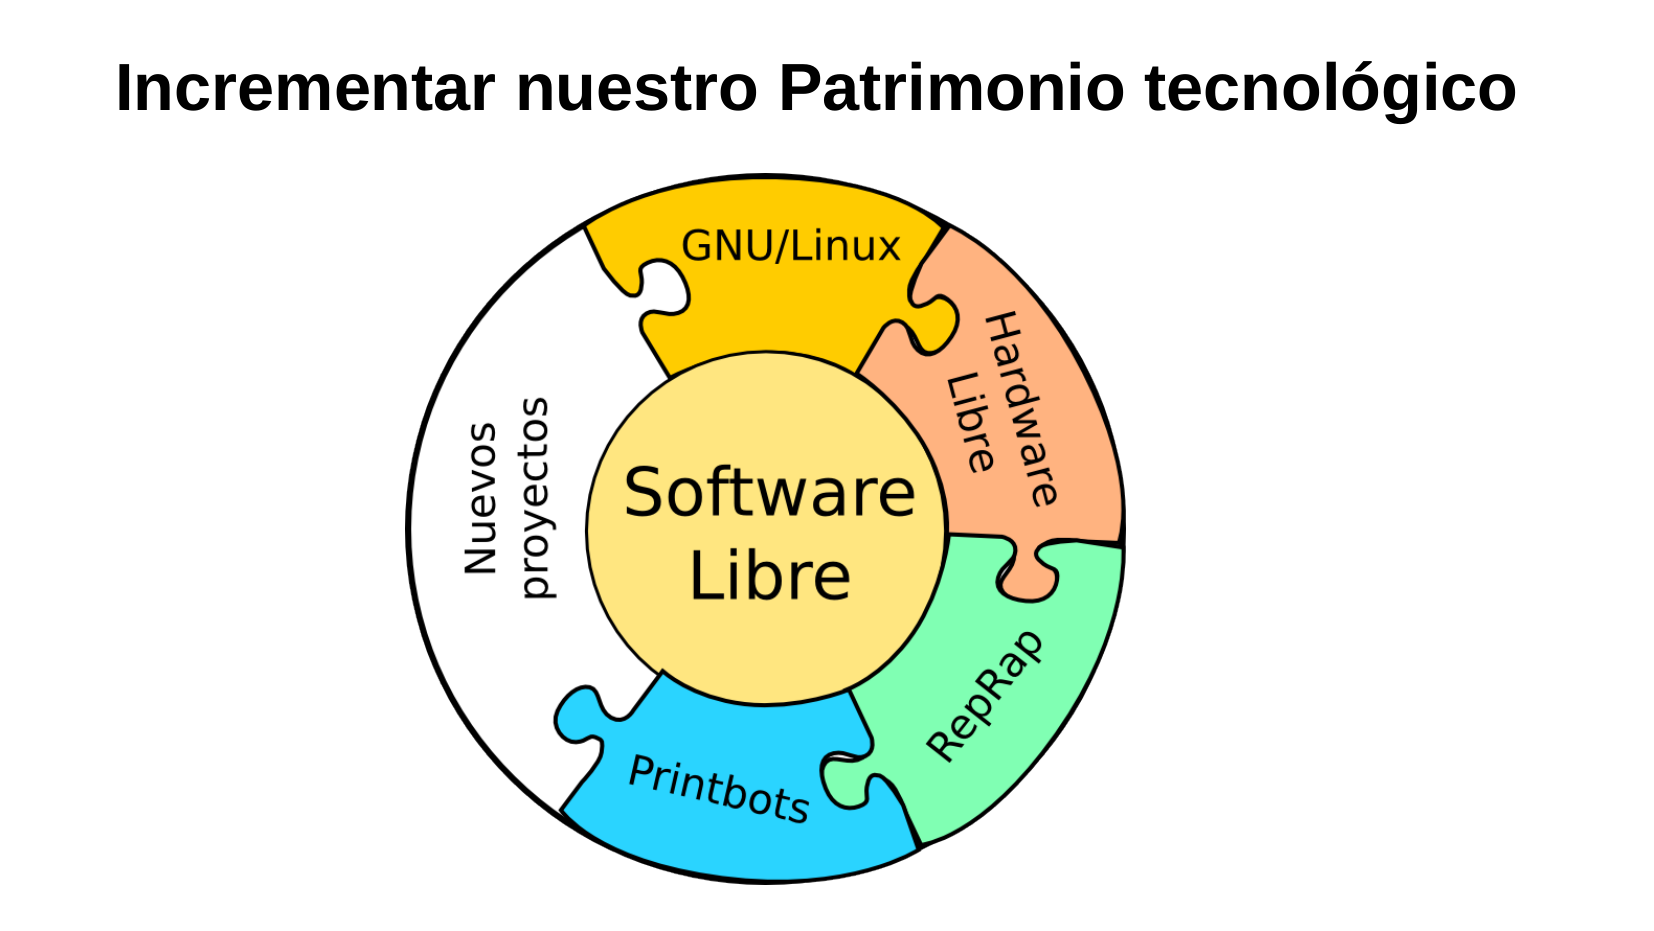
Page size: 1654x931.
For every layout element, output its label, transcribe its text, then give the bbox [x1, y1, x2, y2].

picture [405, 173, 1126, 886]
title Incrementar nuestro Patrimonio tecnológico [45, 9, 1591, 166]
